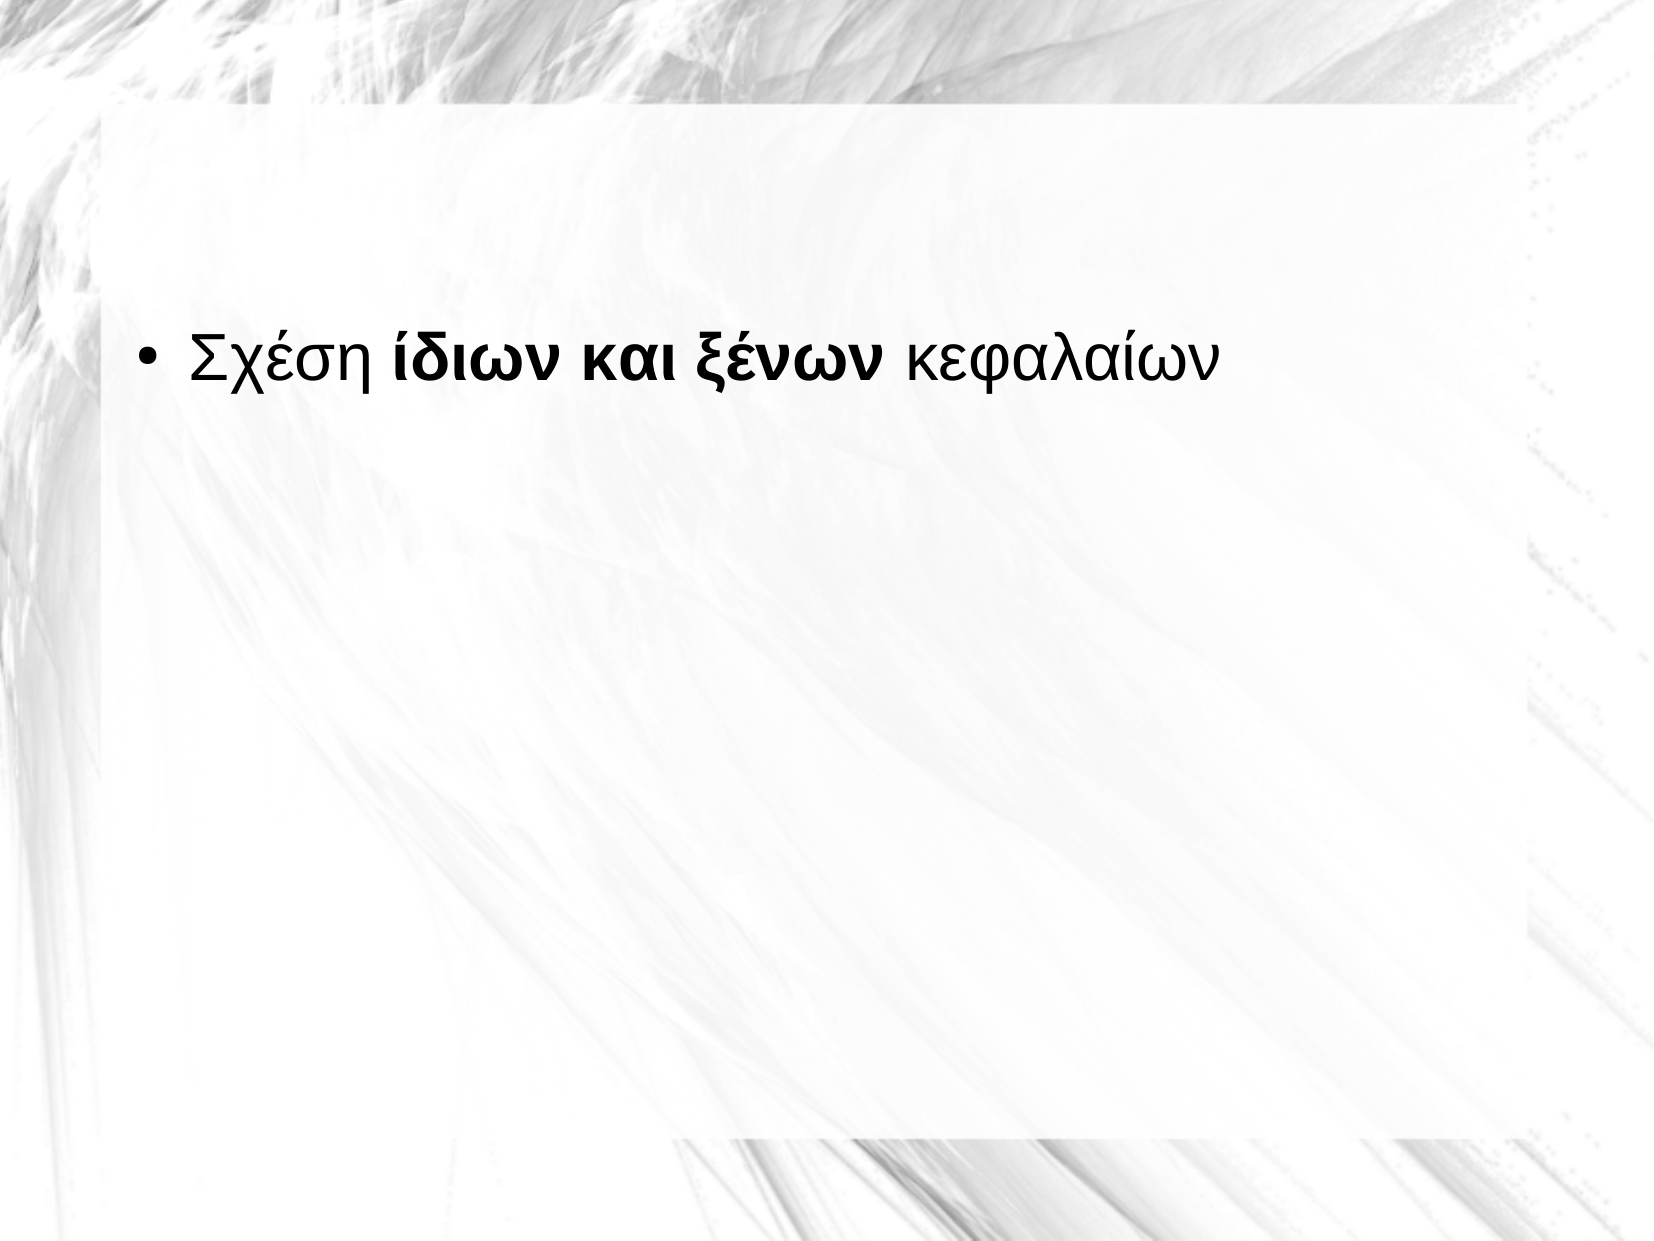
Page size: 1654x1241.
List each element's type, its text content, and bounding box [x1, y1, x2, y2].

list Σχέση ίδιων και ξένων κεφαλαίων [118, 319, 1571, 945]
picture [0, 0, 1654, 1241]
